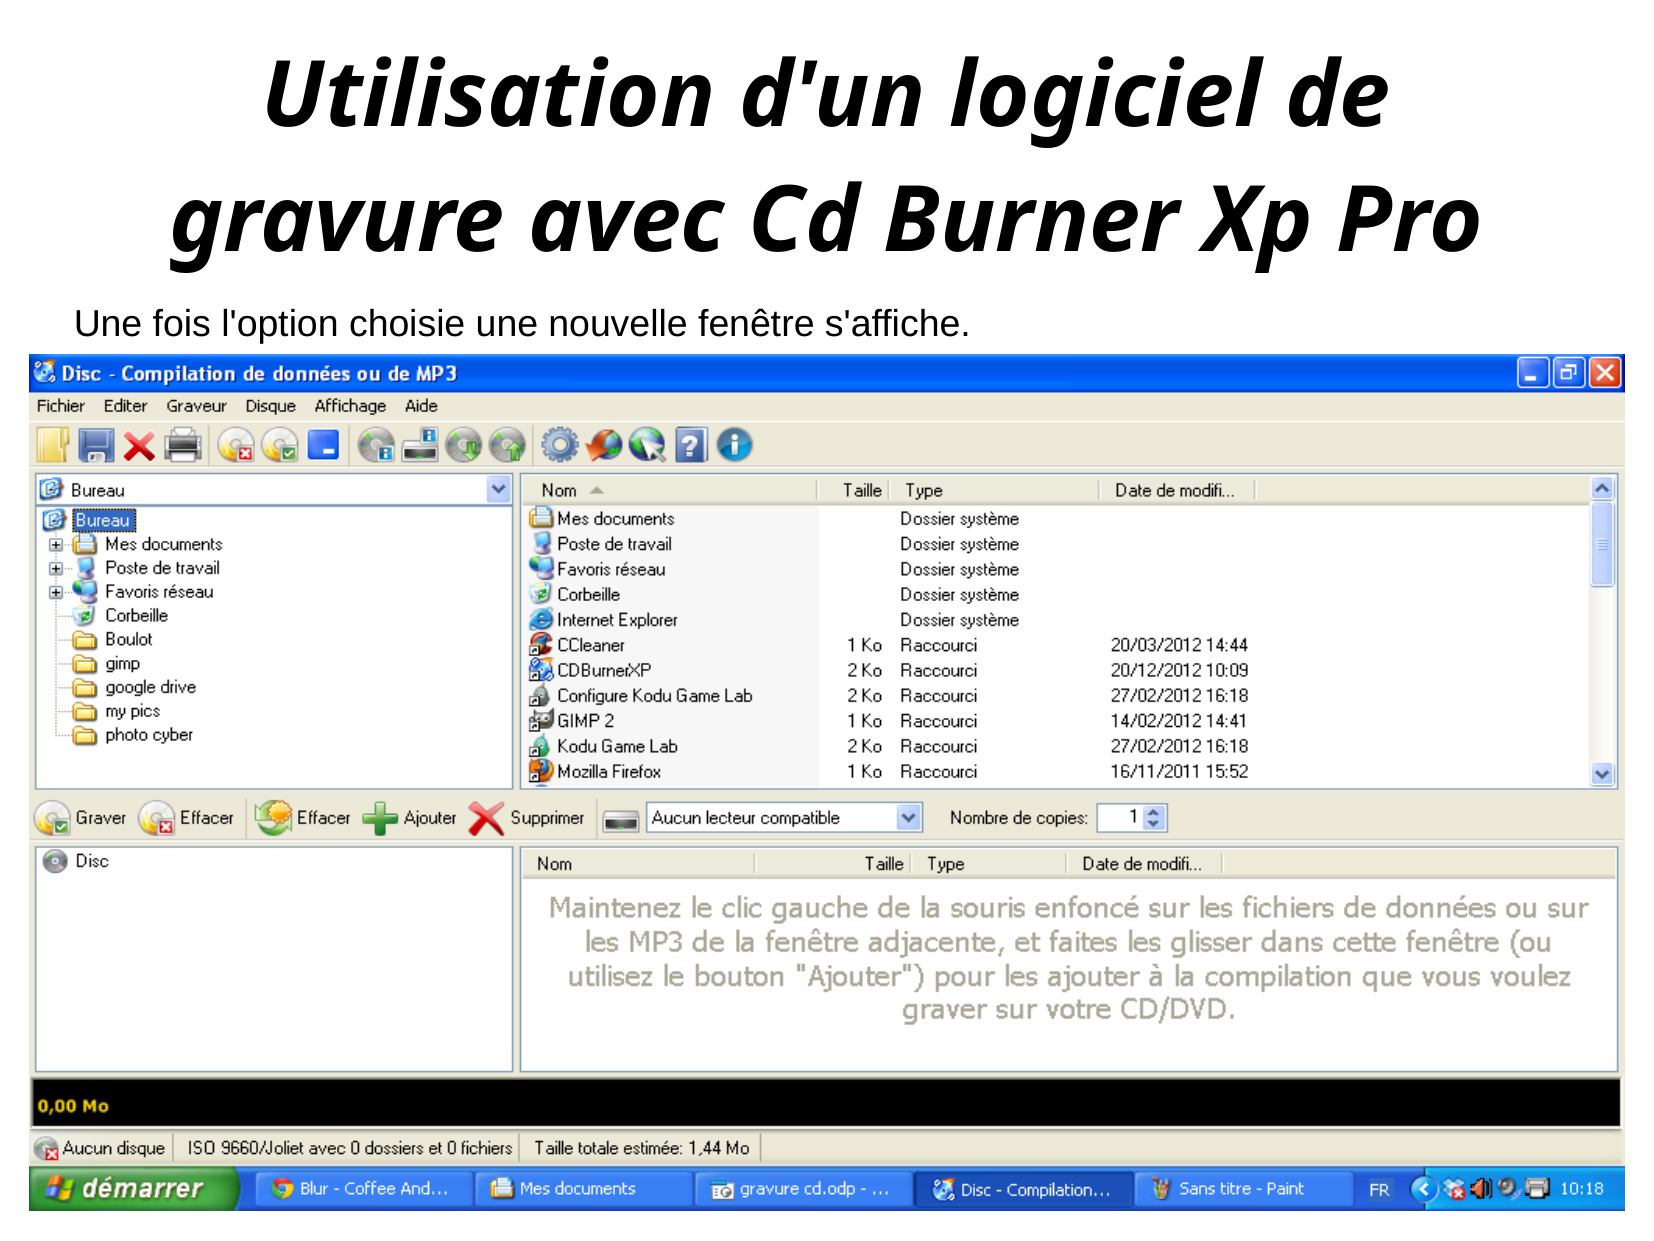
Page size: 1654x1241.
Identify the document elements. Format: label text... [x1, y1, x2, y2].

picture [29, 354, 1625, 1211]
title Utilisation d'un logiciel de gravure avec Cd Burner Xp Pro [82, 51, 1571, 255]
text_box Une fois l'option choisie une nouvelle fenêtre s'affiche. [59, 295, 1625, 353]
